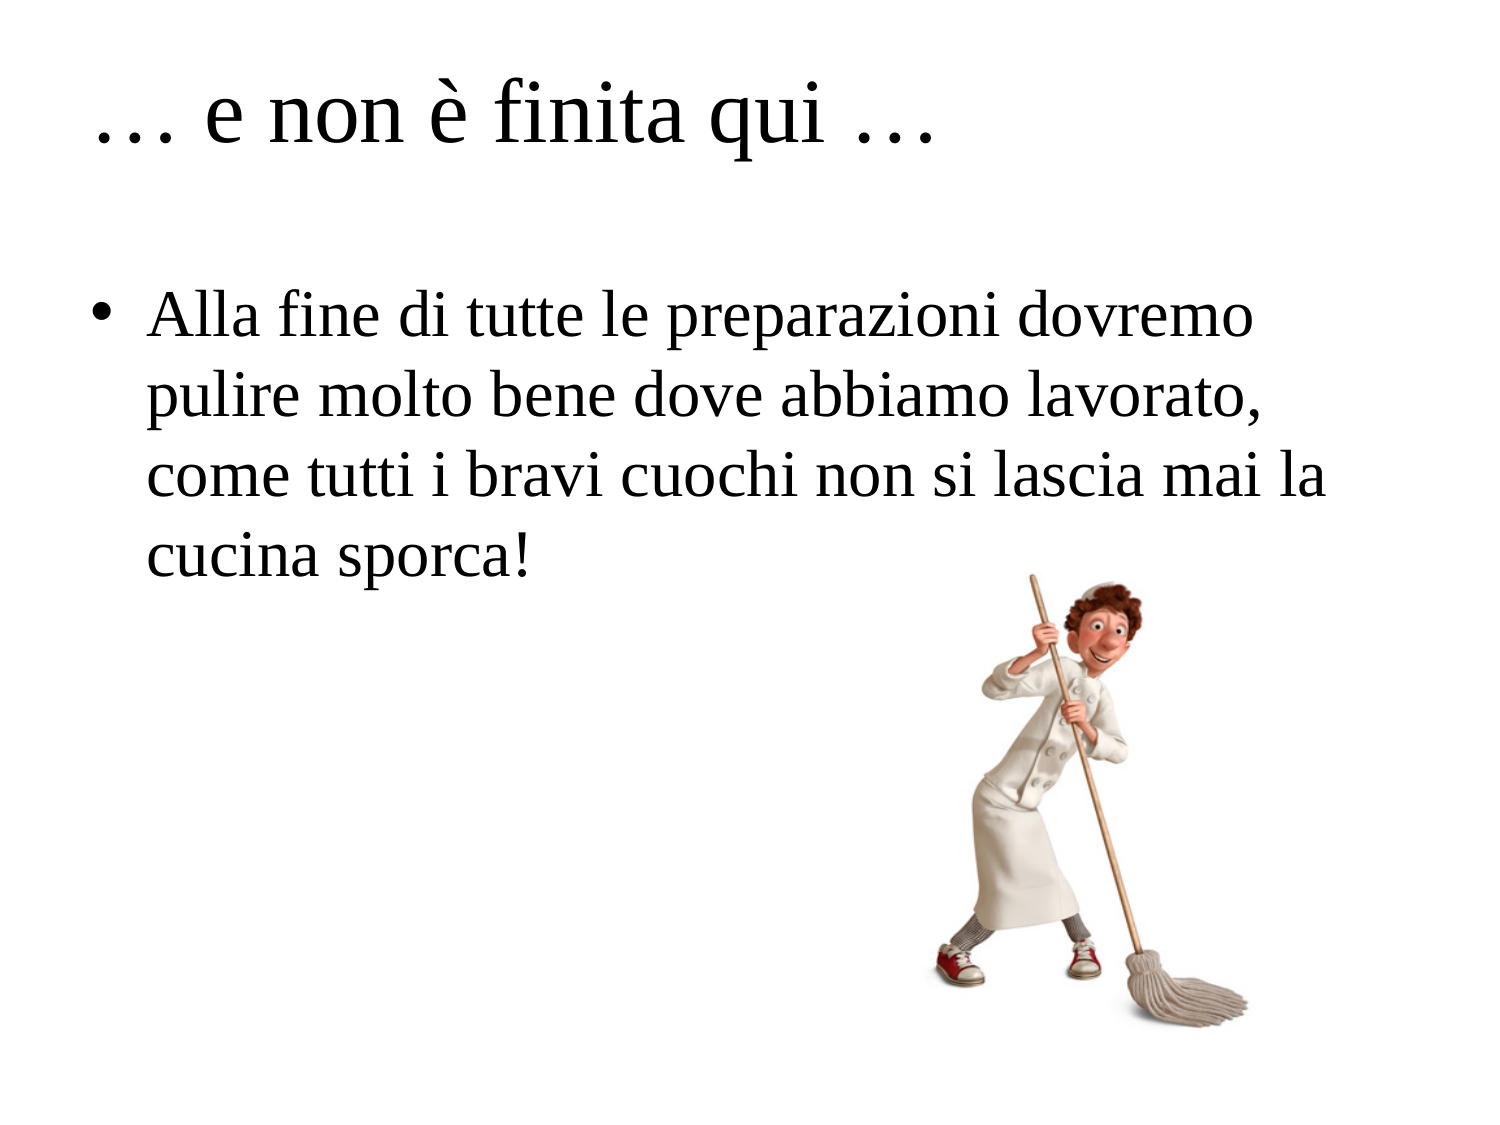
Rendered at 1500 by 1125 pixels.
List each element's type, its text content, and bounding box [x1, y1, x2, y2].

text_box … e non è finita qui … [75, 45, 1425, 232]
picture [887, 562, 1277, 1035]
text_box Alla fine di tutte le preparazioni dovremo pulire molto bene dove abbiamo lavorato, come tutti i bravi cuochi non si lascia mai la cucina sporca! [75, 262, 1425, 1005]
